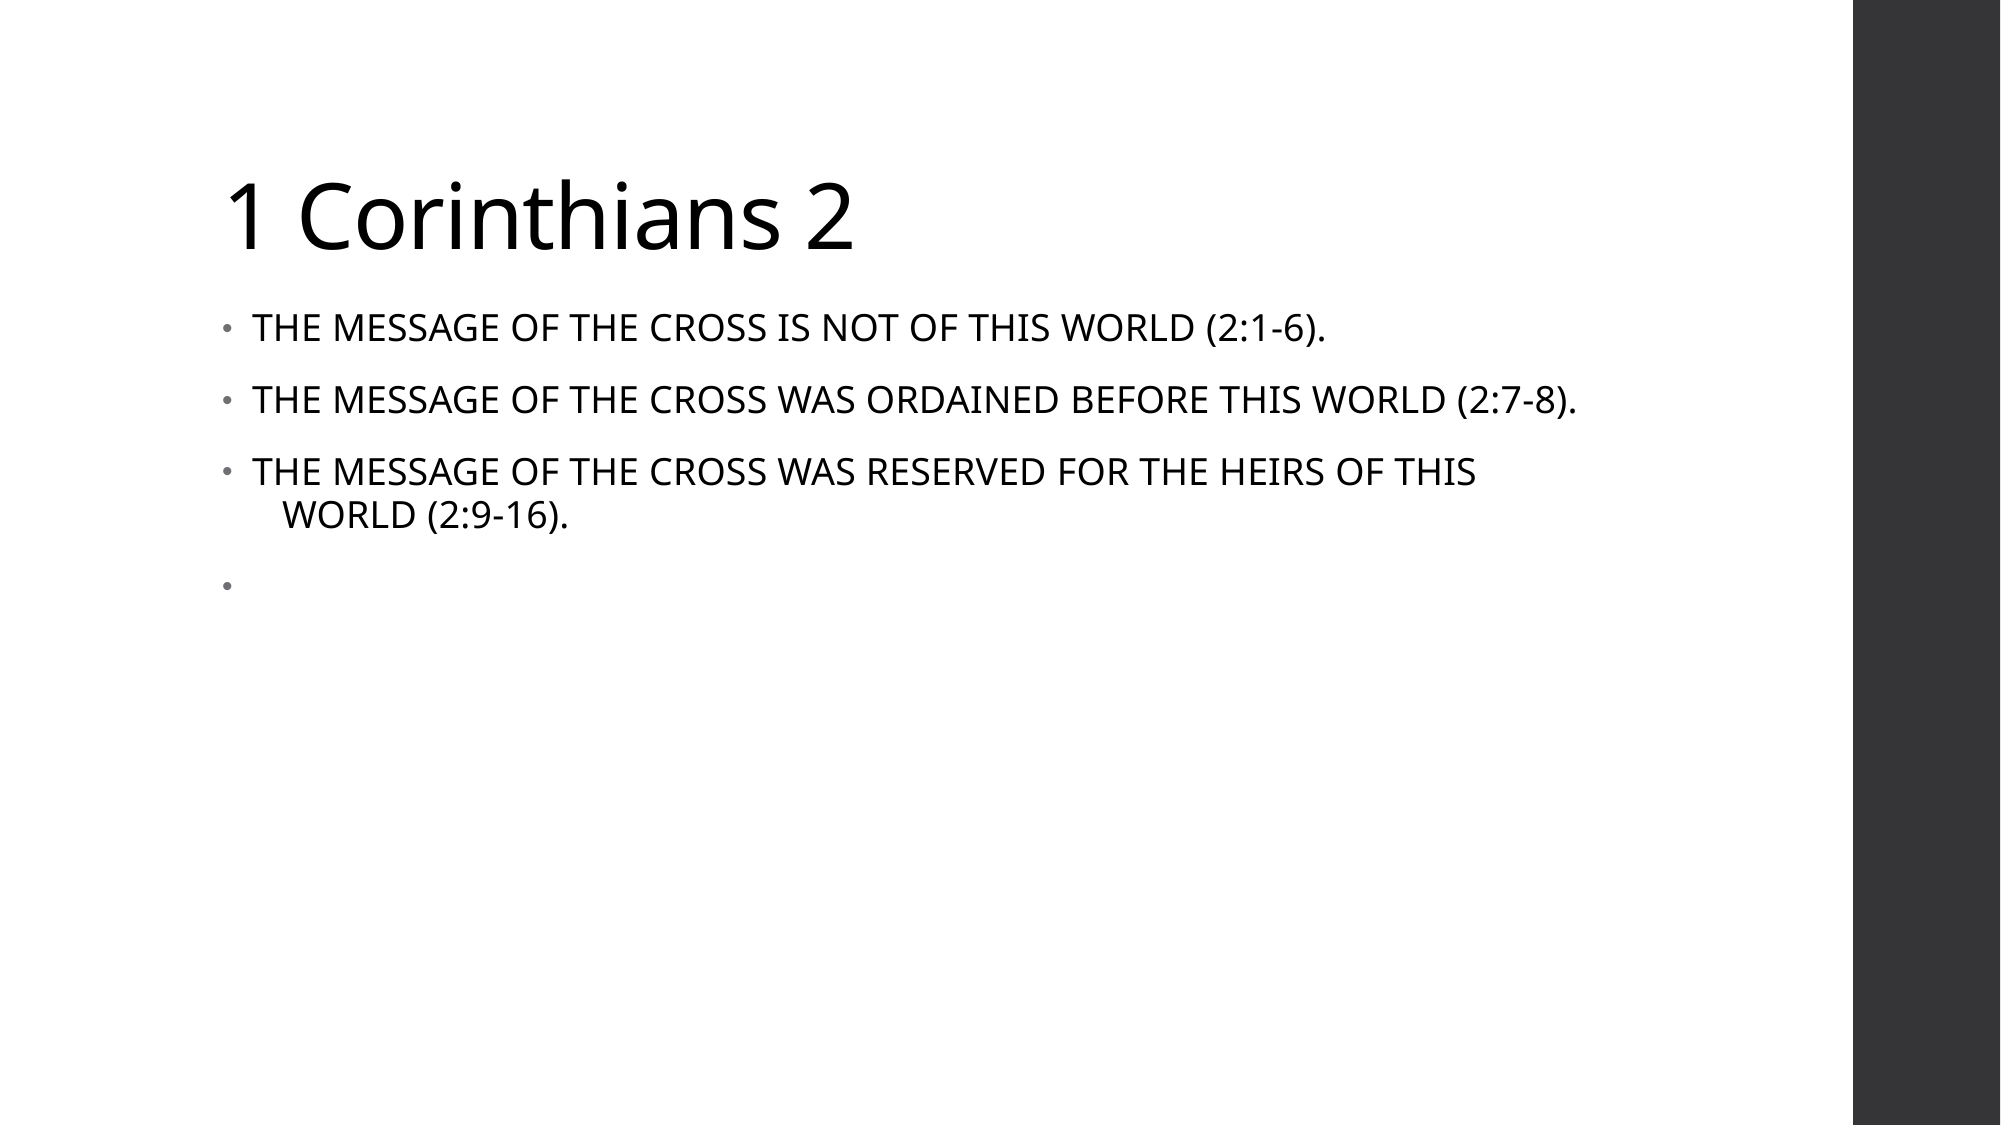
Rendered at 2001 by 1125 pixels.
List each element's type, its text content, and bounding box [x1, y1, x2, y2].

list THE MESSAGE OF THE CROSS IS NOT OF THIS WORLD (2:1-6). THE MESSAGE OF THE CROSS WAS ORDAINED BEFORE THIS WORLD (2:7-8). THE MESSAGE OF THE CROSS WAS RESERVED FOR THE HEIRS OF THIS WORLD (2:9-16). [206, 299, 1617, 1014]
title 1 Corinthians 2 [206, 60, 1797, 278]
